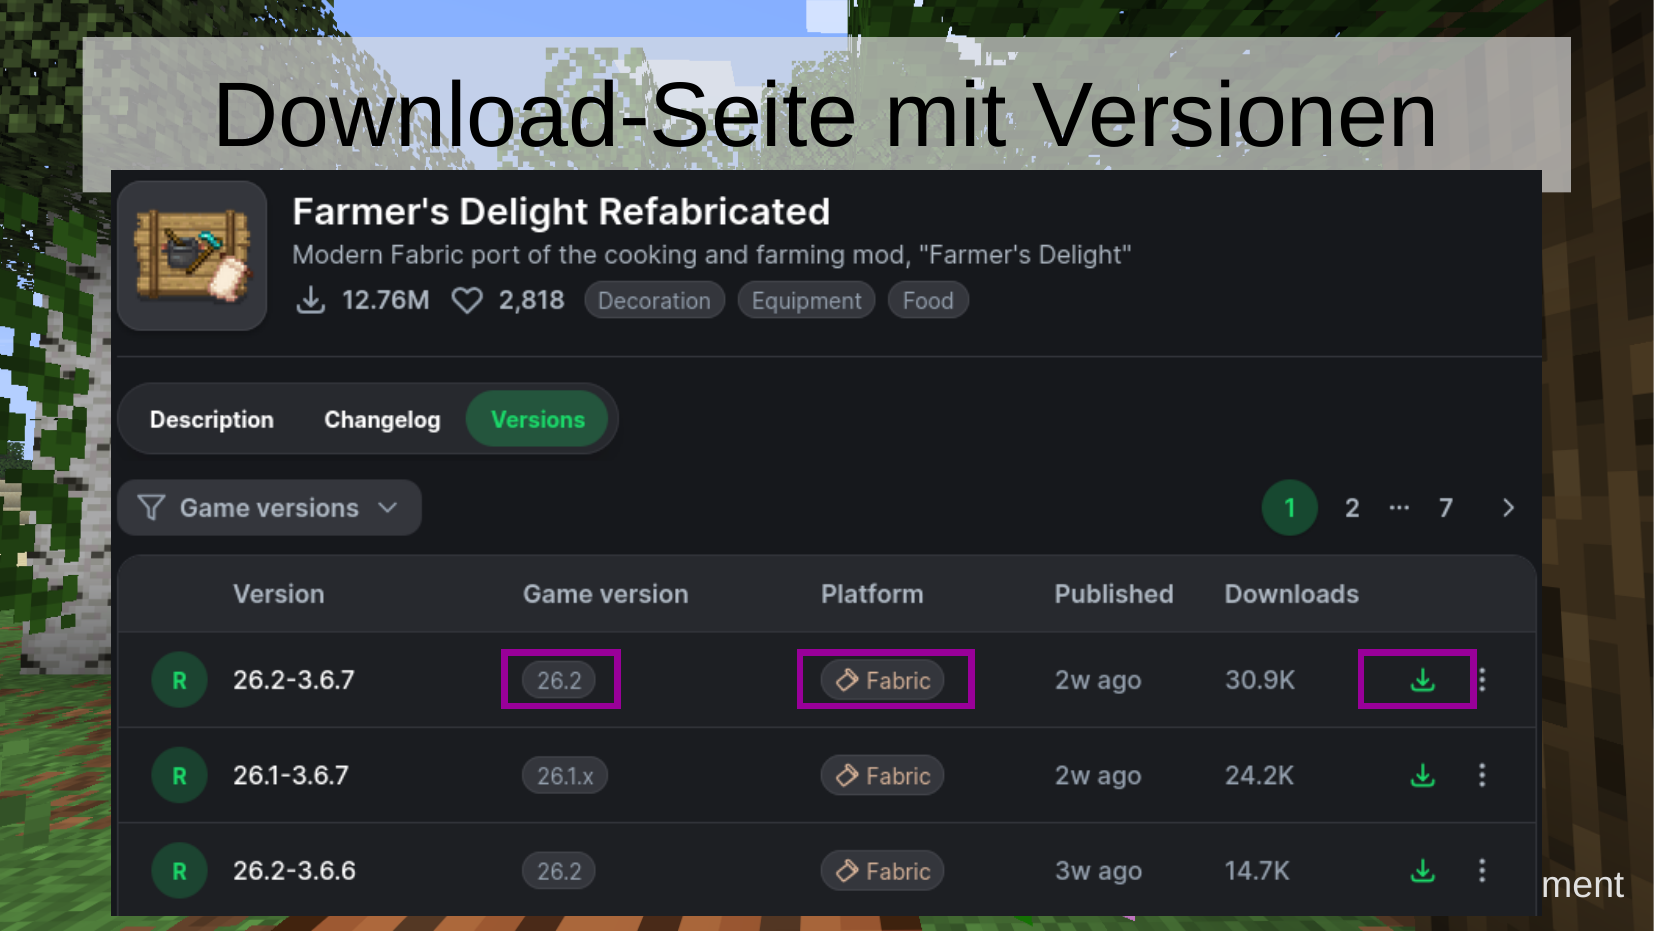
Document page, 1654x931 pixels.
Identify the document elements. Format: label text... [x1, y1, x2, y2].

title Download-Seite mit Versionen [82, 37, 1571, 193]
picture [0, 0, 1654, 931]
text_box [797, 649, 975, 709]
text_box [501, 649, 621, 709]
text_box [1358, 649, 1477, 709]
